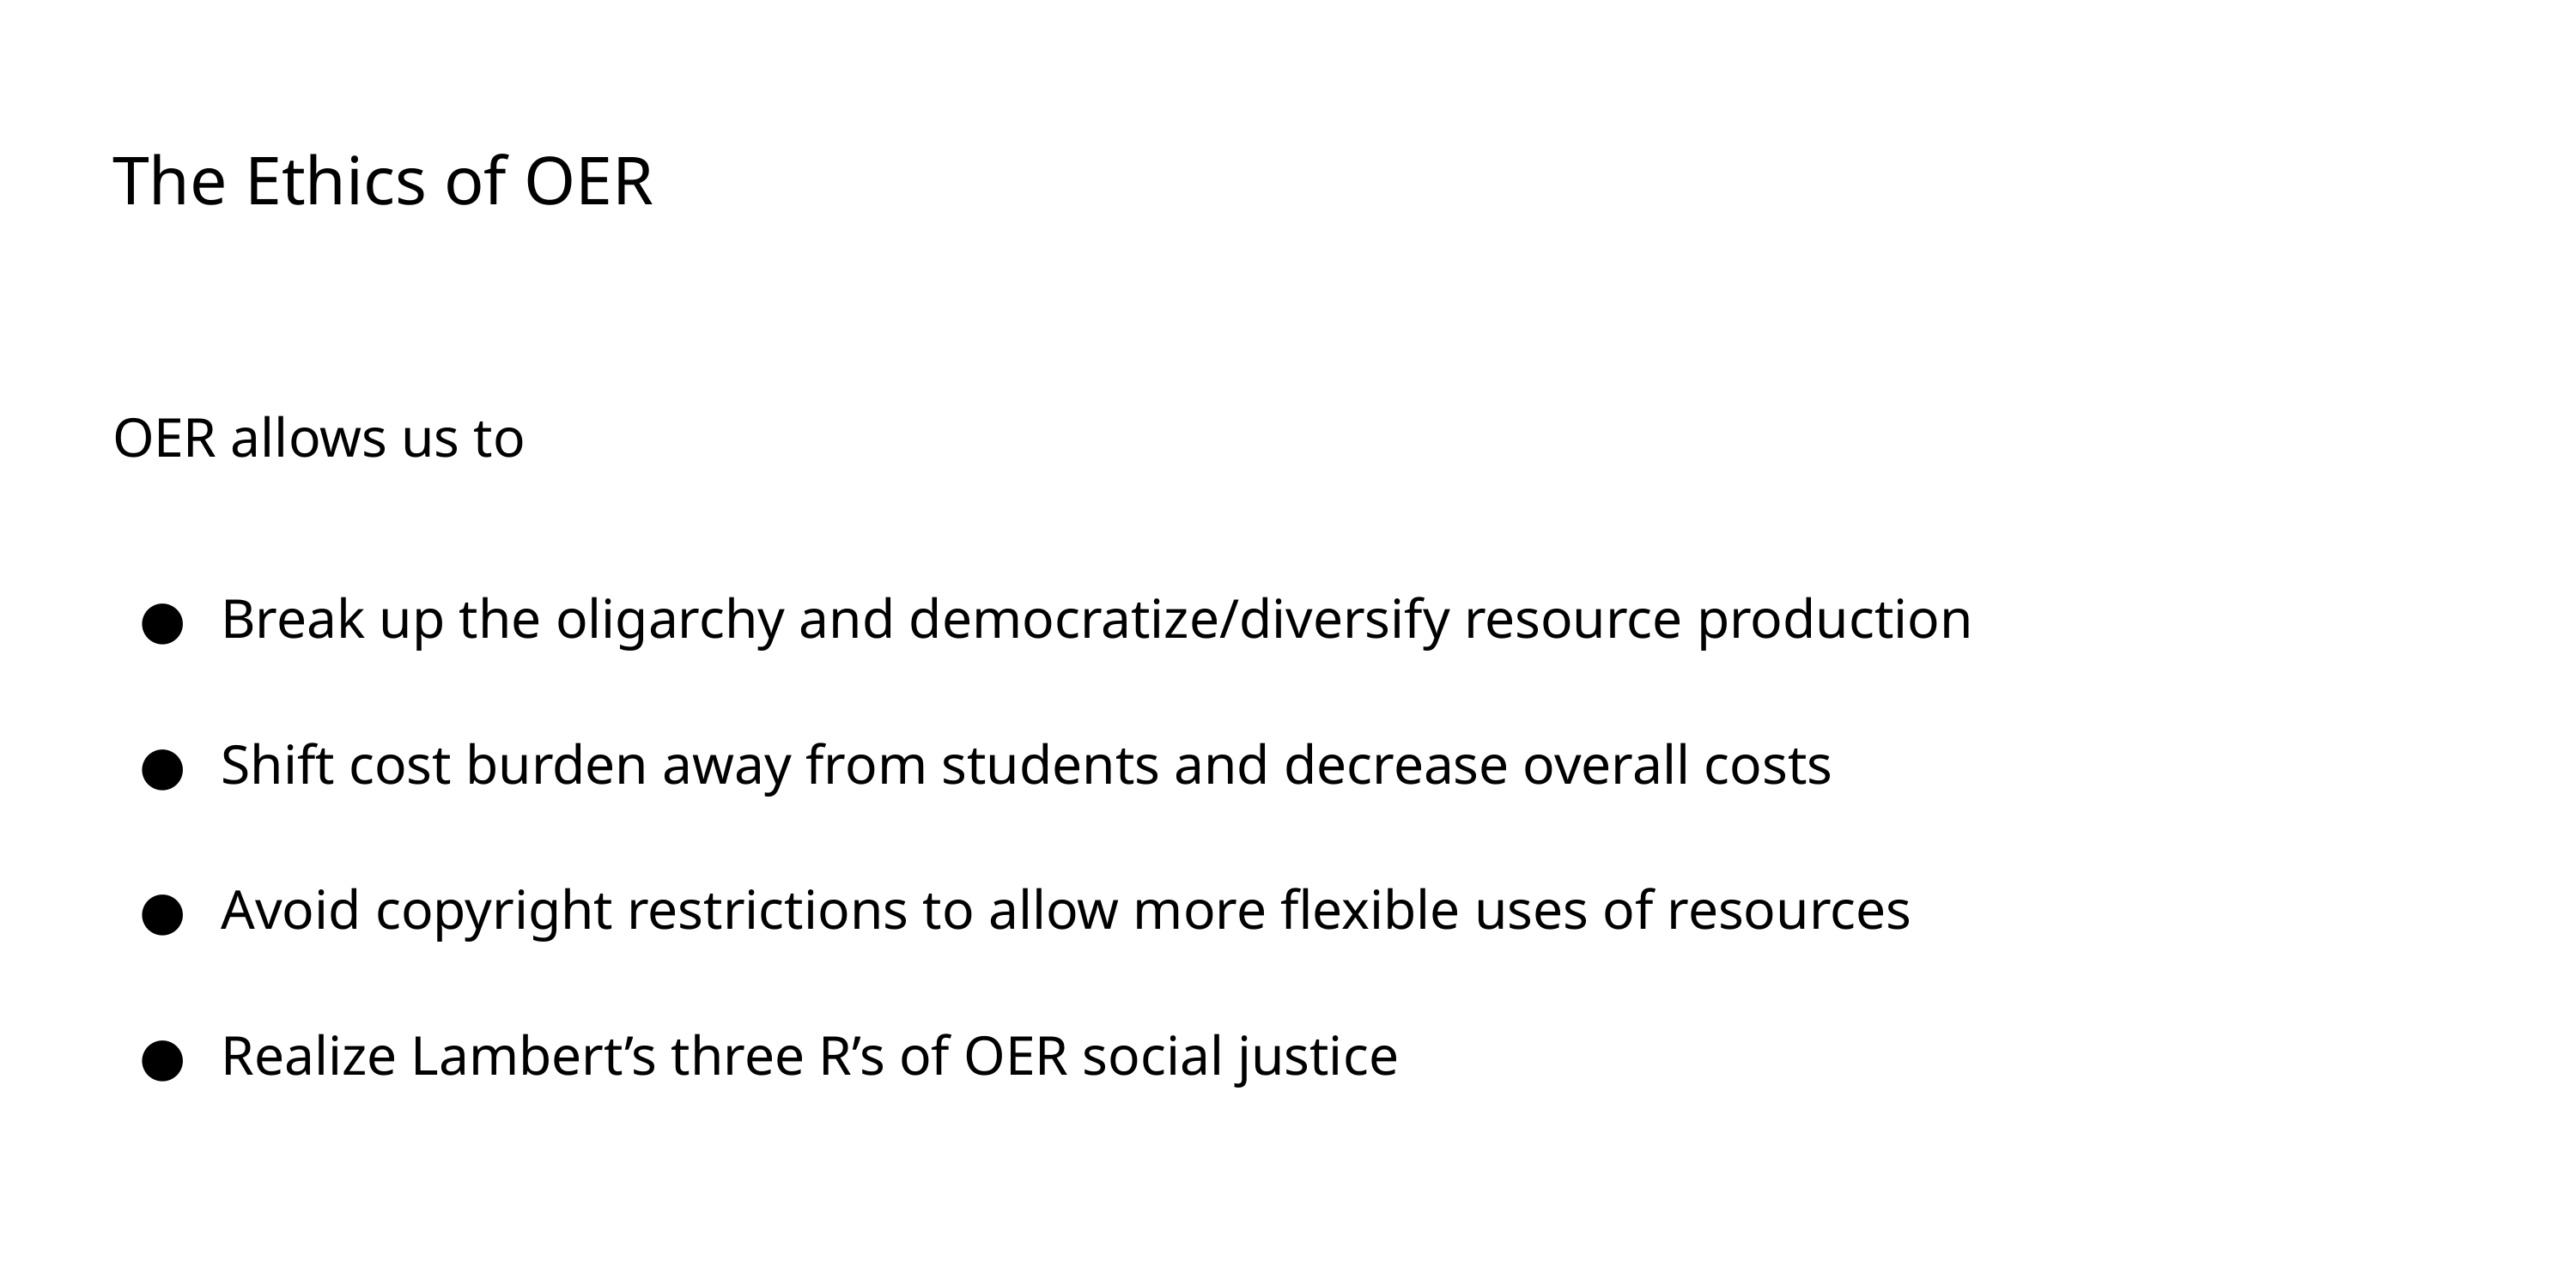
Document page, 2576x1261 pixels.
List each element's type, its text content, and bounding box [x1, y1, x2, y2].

title The Ethics of OER [88, 109, 2488, 250]
list OER allows us to Break up the oligarchy and democratize/diversify resource production Shift cost burden away from students and decrease overall costs Avoid copyright restrictions to allow more flexible uses of resources Realize Lambert’s three R’s of OER social justice [88, 302, 2488, 1120]
